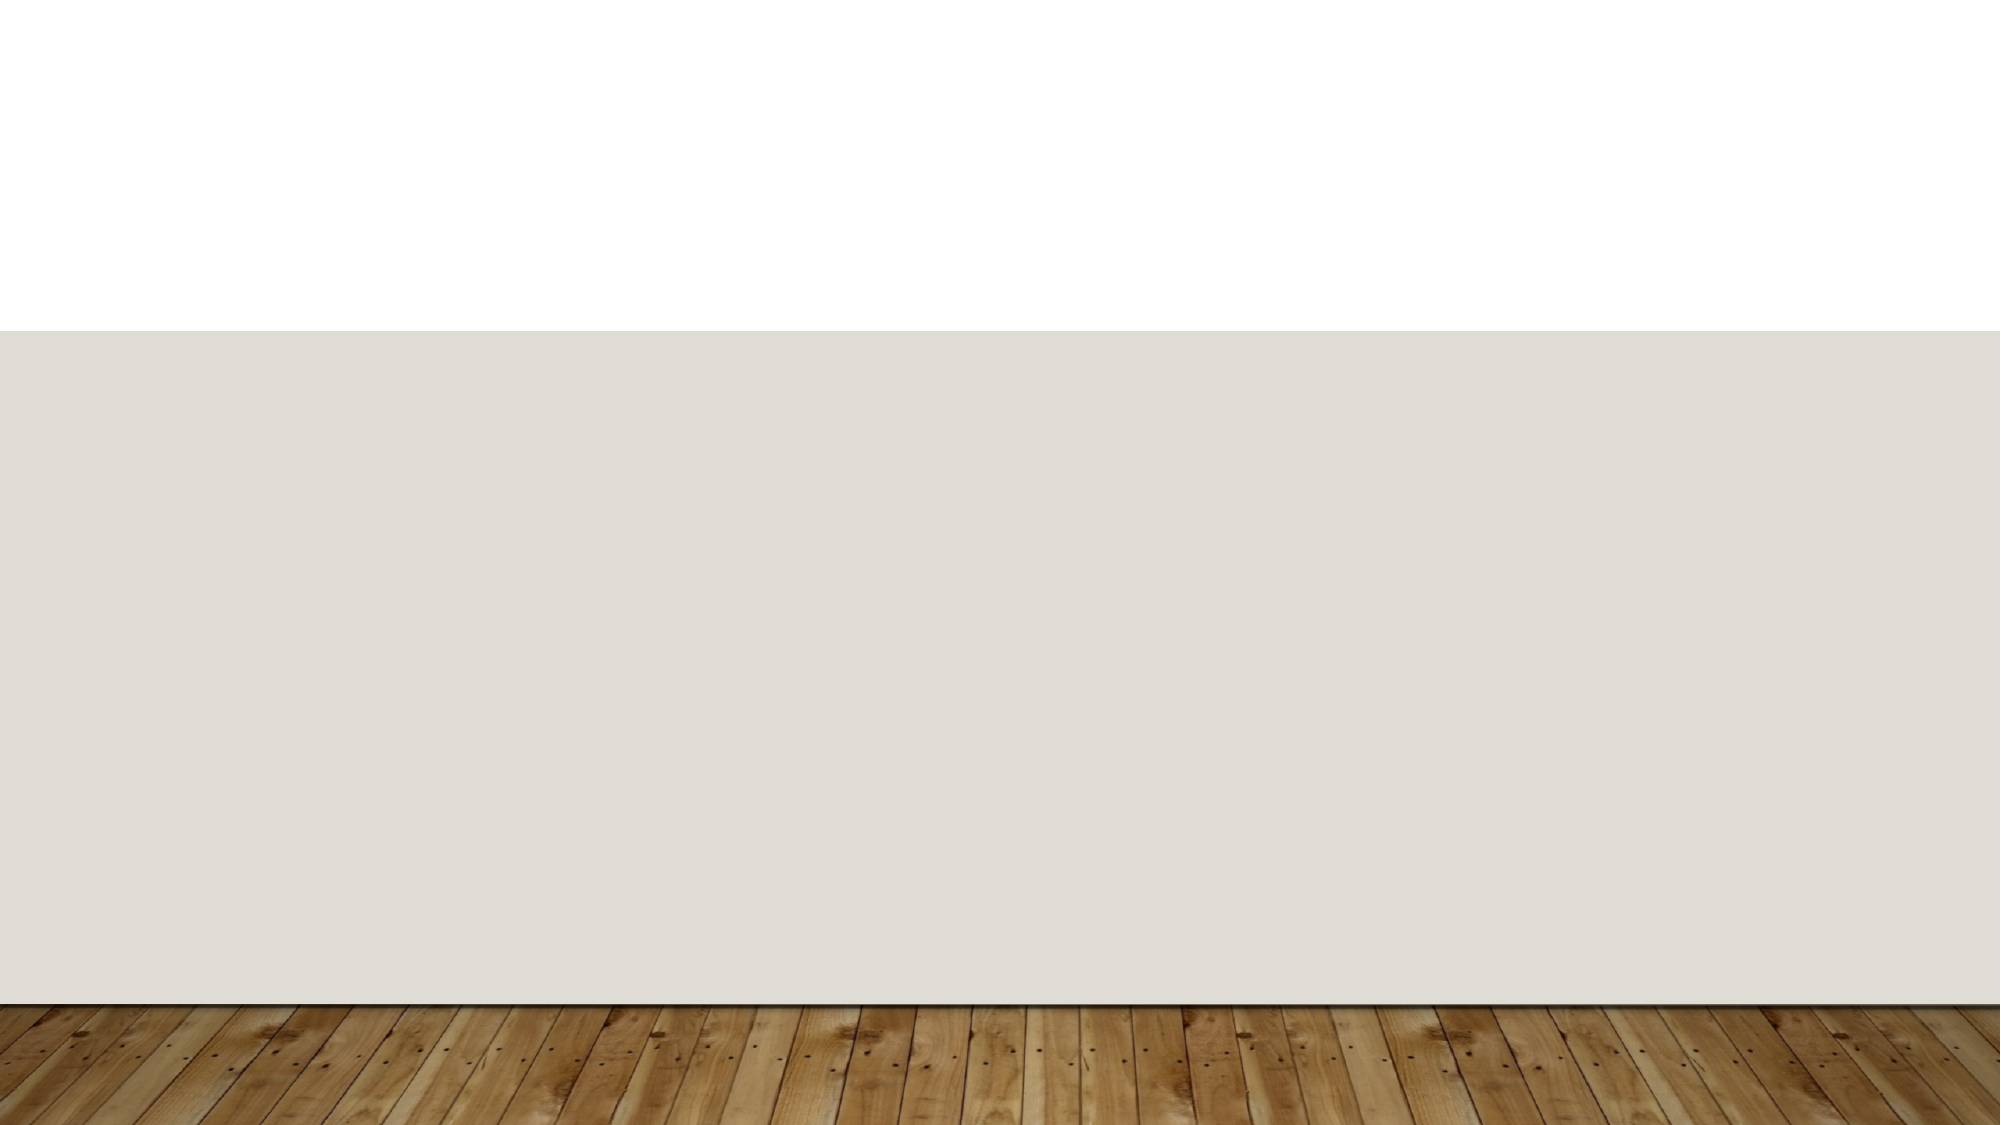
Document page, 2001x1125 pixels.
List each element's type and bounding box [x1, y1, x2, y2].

picture [0, 1004, 2000, 1125]
